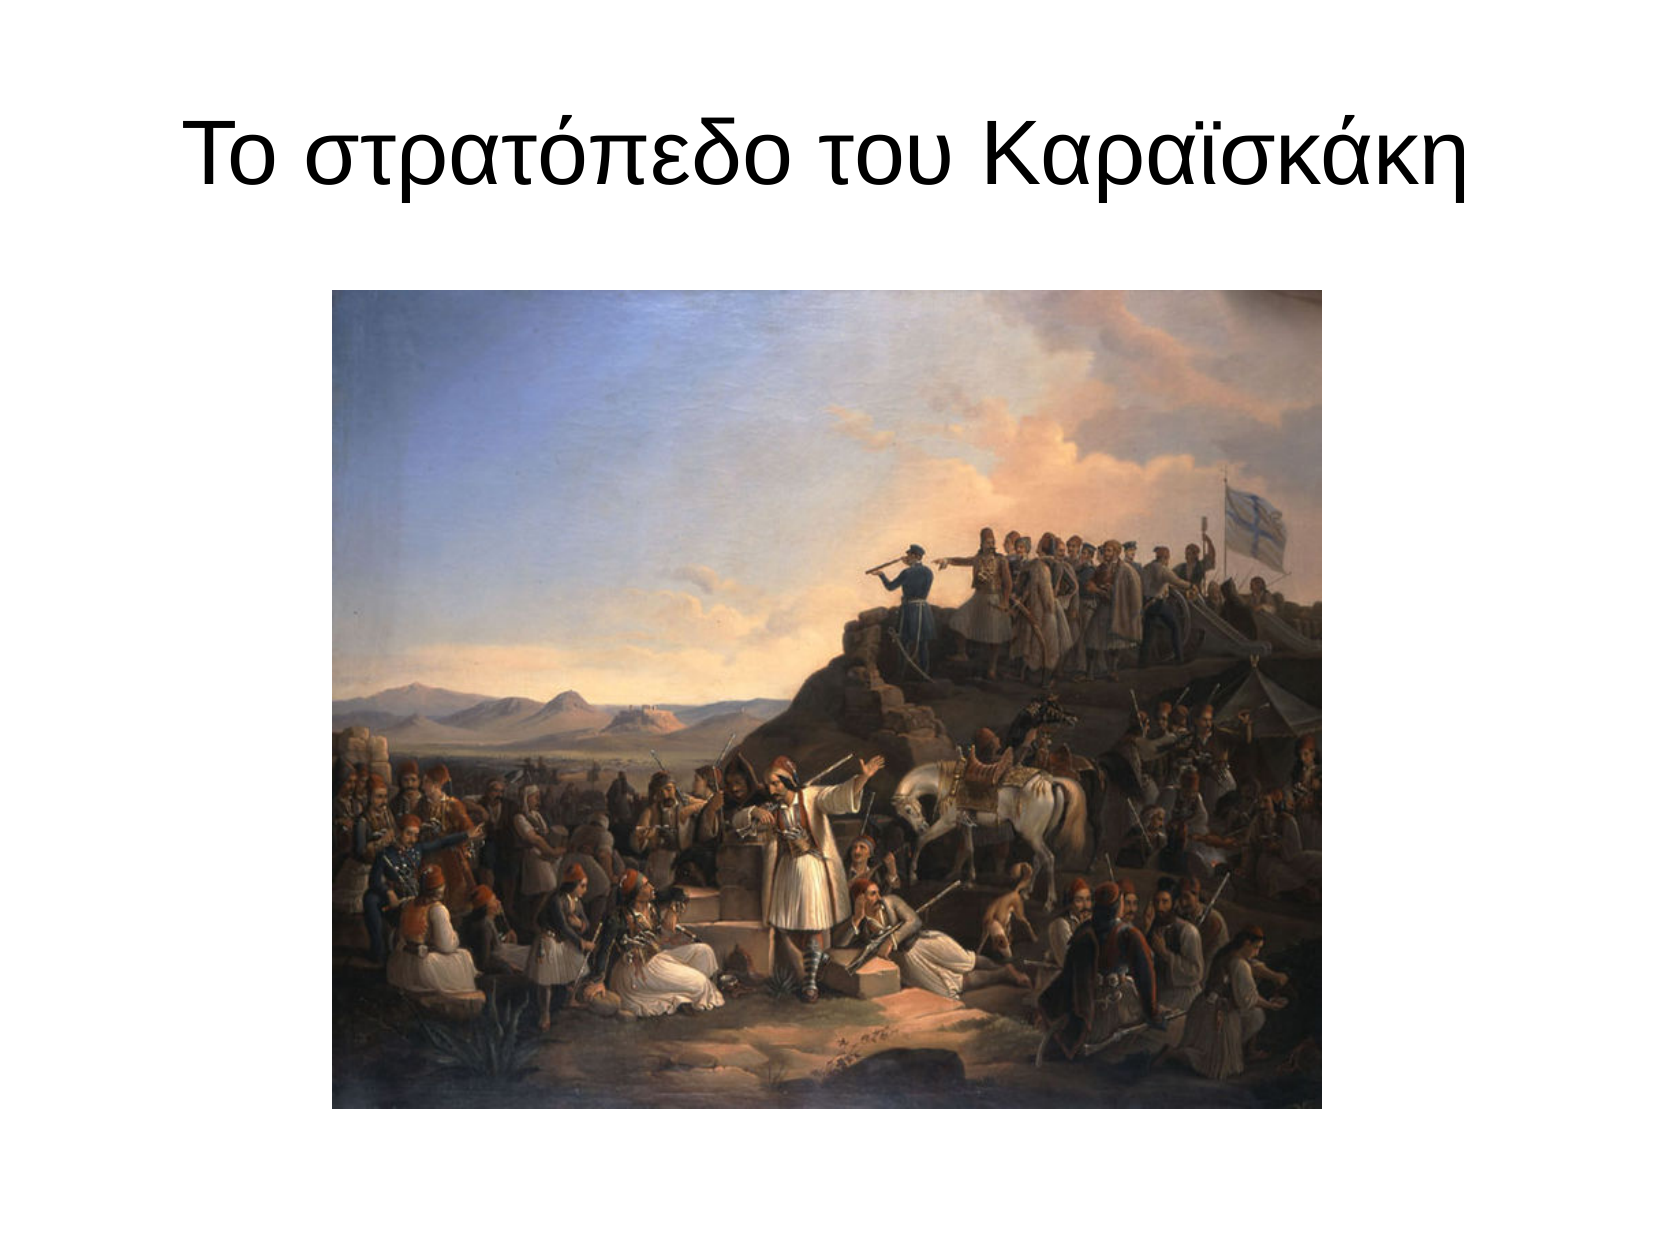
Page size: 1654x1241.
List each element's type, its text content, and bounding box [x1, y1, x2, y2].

picture [332, 290, 1322, 1109]
title Το στρατόπεδο του Καραϊσκάκη [82, 49, 1571, 257]
